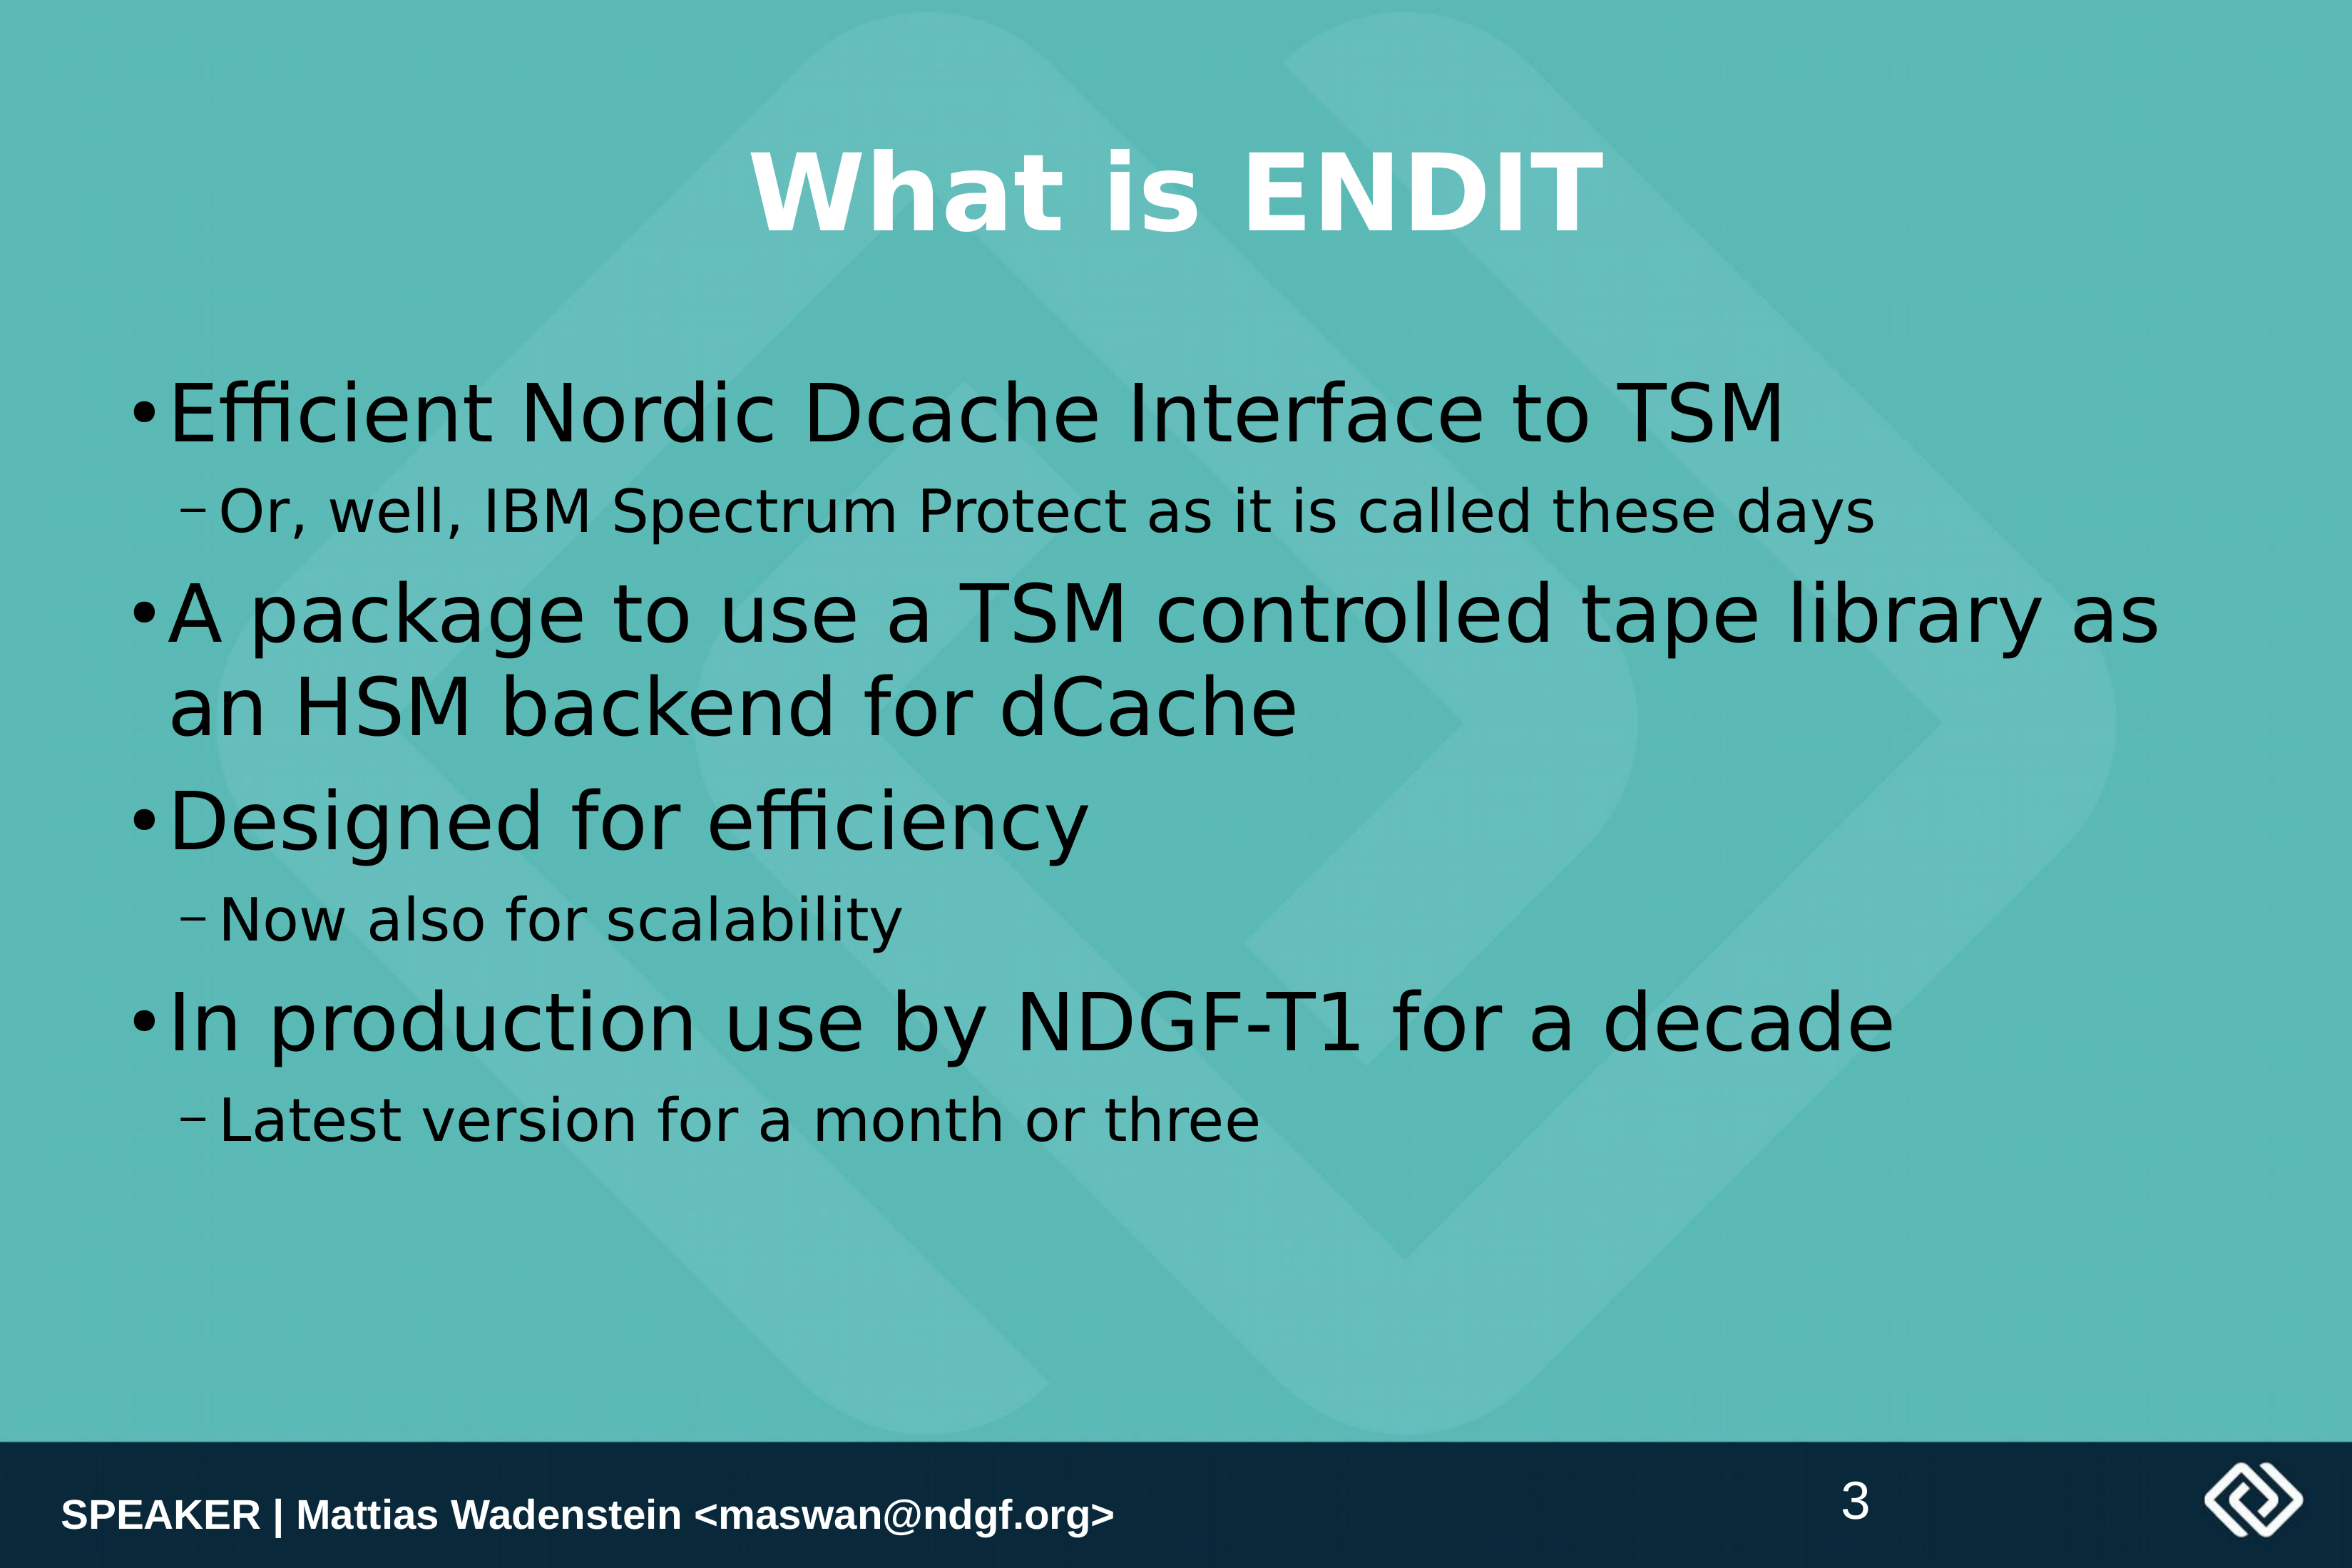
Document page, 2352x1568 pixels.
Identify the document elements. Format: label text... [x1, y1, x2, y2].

title What is ENDIT [117, 62, 2234, 324]
picture [0, 0, 2352, 1442]
list Efficient Nordic Dcache Interface to TSM Or, well, IBM Spectrum Protect as it is called these days A package to use a TSM controlled tape library as an HSM backend for dCache Designed for efficiency Now also for scalability In production use by NDGF-T1 for a decade Latest version for a month or three [117, 367, 2234, 1276]
picture [0, 1445, 2352, 1568]
